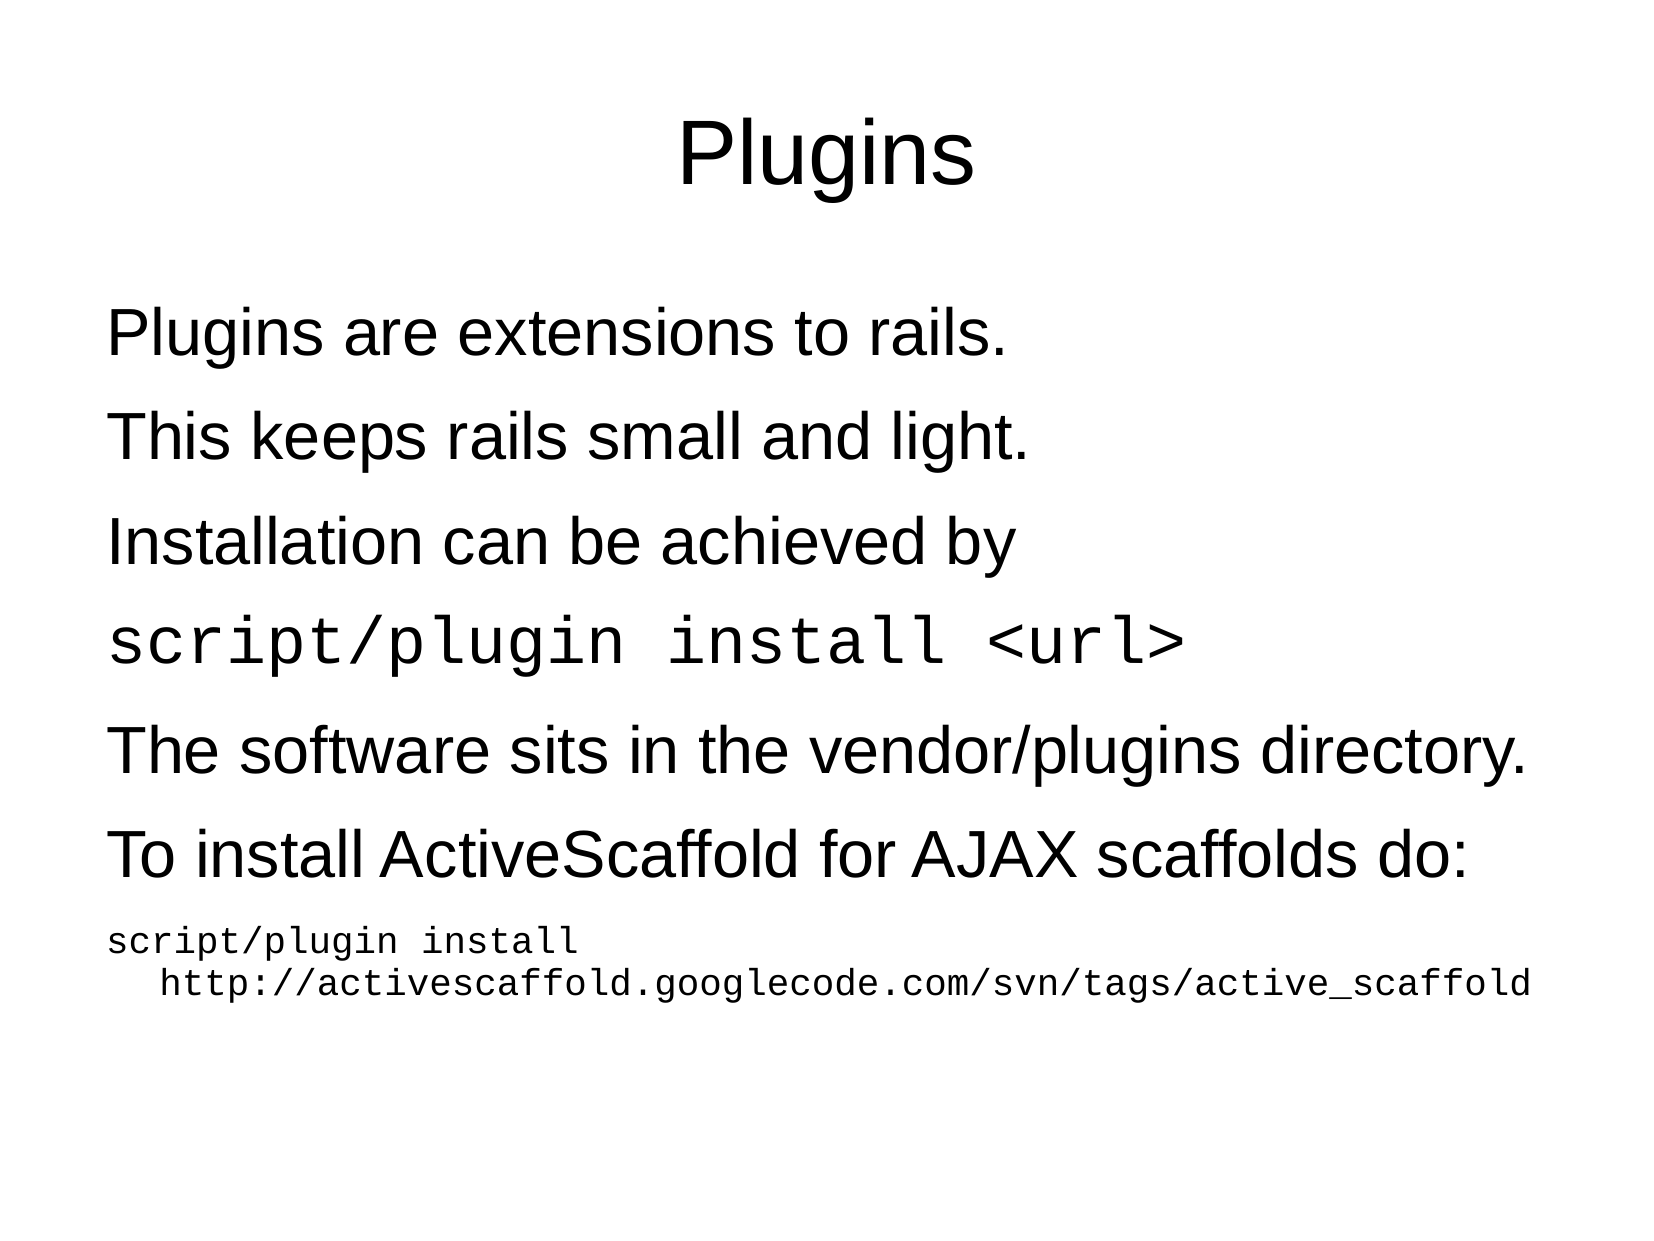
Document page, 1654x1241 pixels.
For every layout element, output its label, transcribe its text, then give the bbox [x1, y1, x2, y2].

title Plugins [82, 56, 1571, 250]
list Plugins are extensions to rails. This keeps rails small and light. Installation can be achieved by script/plugin install <url> The software sits in the vendor/plugins directory. To install ActiveScaffold for AJAX scaffolds do: script/plugin install http://activescaffold.googlecode.com/svn/tags/active_scaffold [88, 295, 1577, 1099]
